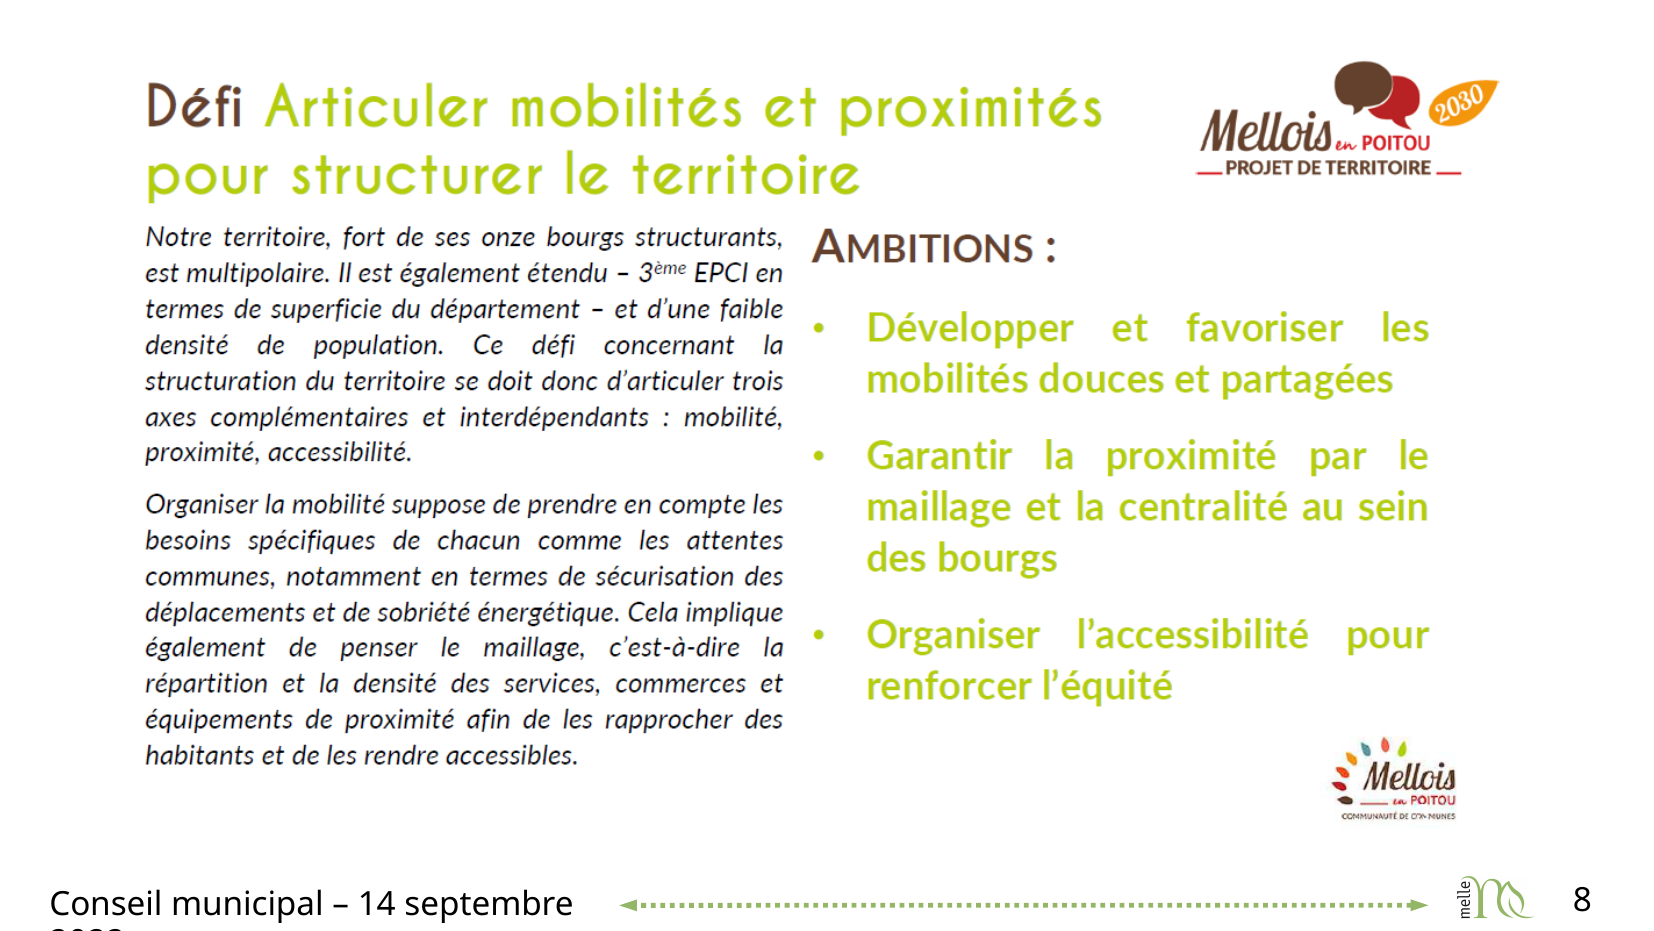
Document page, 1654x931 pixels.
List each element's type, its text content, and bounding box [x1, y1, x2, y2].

text_box Conseil municipal – 14 septembre 2022 [34, 875, 602, 931]
picture [1456, 875, 1535, 922]
picture [82, 23, 1509, 839]
